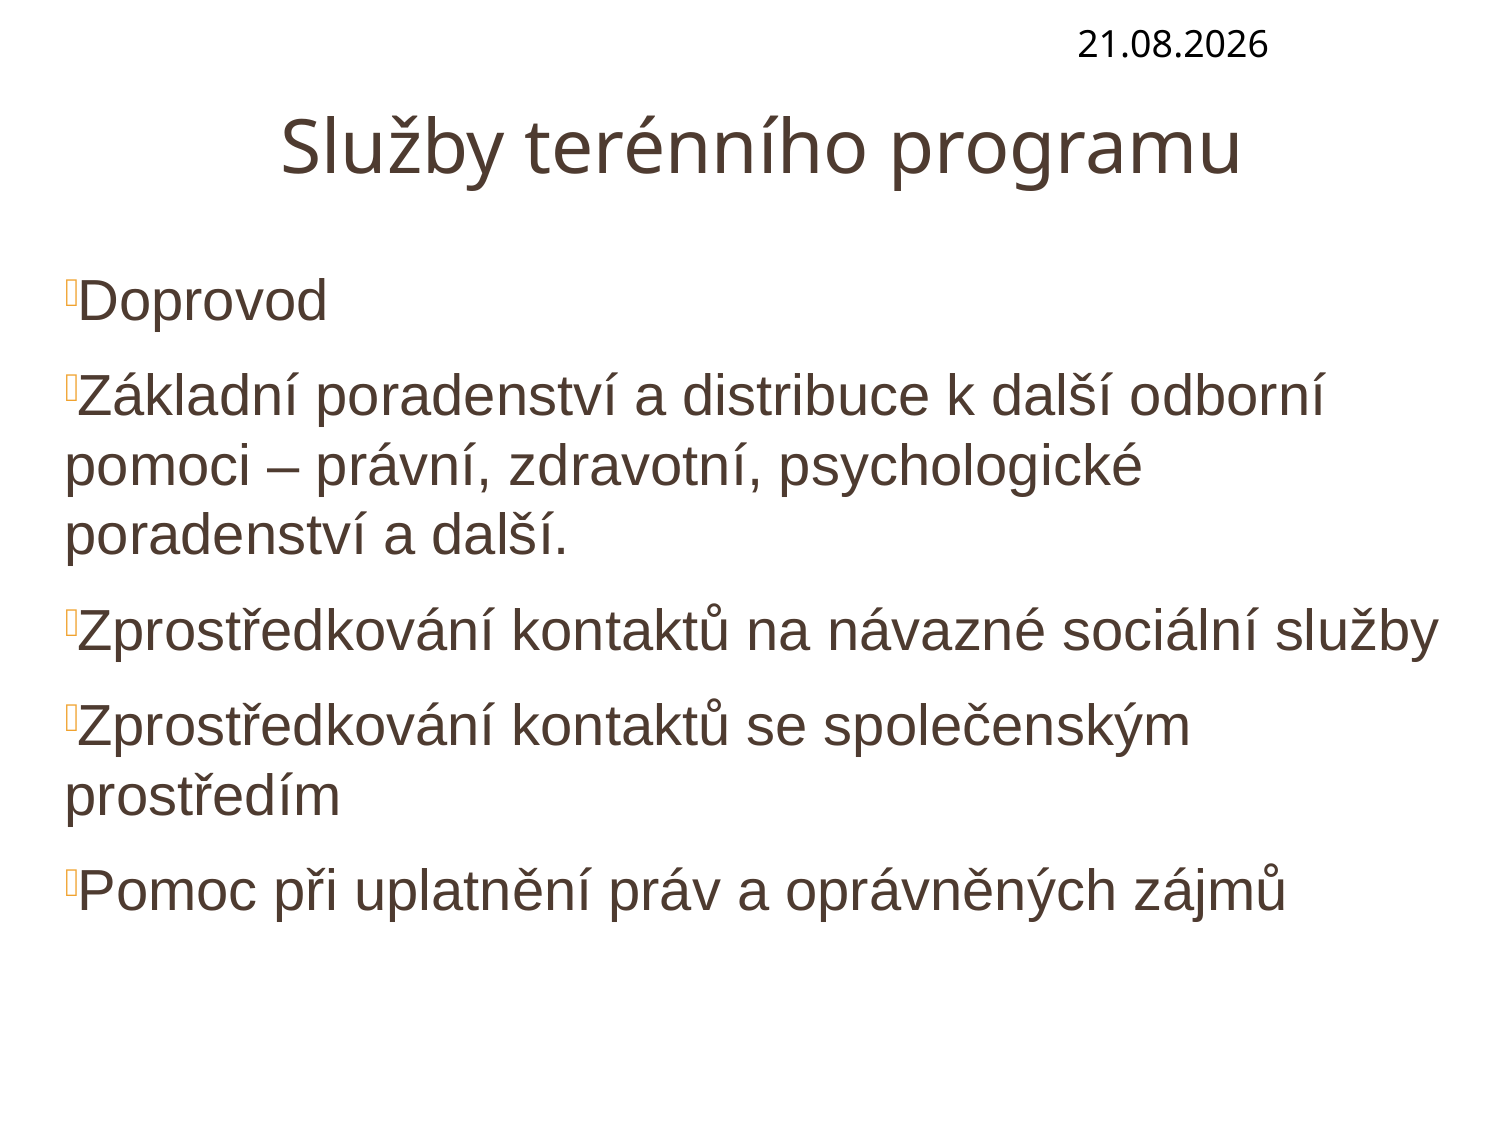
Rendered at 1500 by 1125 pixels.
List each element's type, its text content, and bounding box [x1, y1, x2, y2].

title Služby terénního programu [50, 75, 1475, 213]
text_box 14.04.2020 [1062, 12, 1475, 60]
list Doprovod Základní poradenství a distribuce k další odborní pomoci – právní, zdravotní, psychologické poradenství a další. Zprostředkování kontaktů na návazné sociální služby Zprostředkování kontaktů se společenským prostředím Pomoc při uplatnění práv a oprávněných zájmů [50, 254, 1475, 998]
